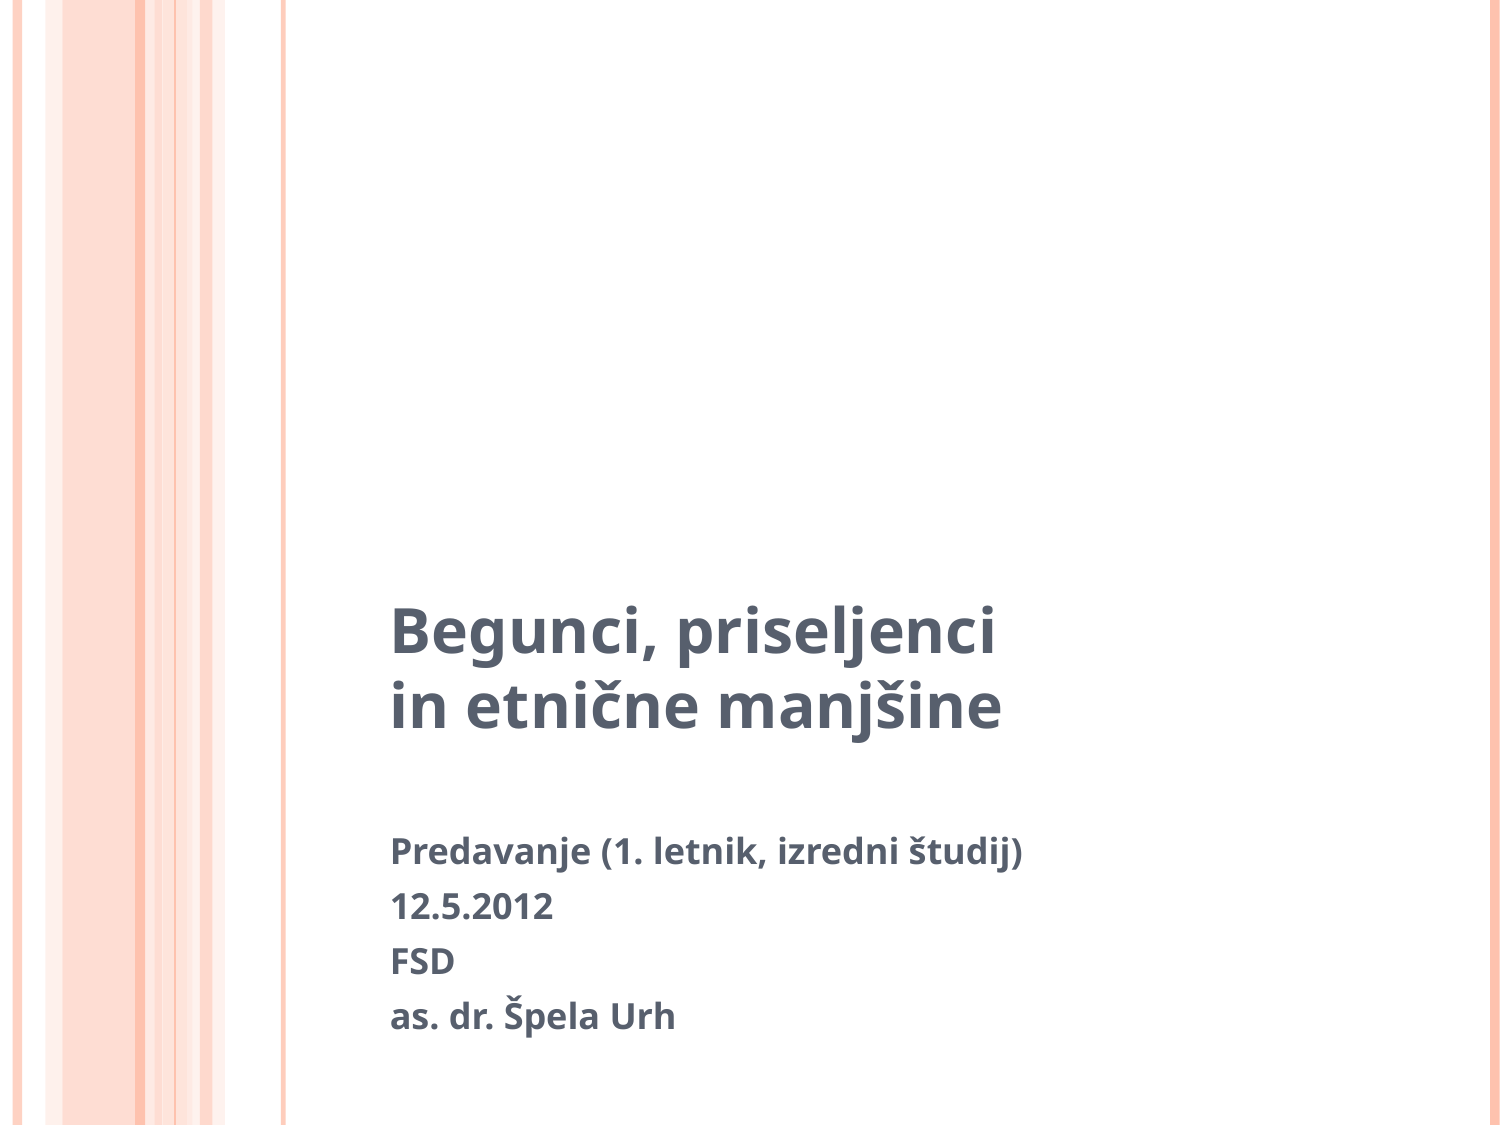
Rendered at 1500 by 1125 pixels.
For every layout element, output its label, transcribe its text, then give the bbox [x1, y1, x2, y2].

title Begunci, priseljenci in etnične manjšine [375, 512, 1388, 820]
subtitle Predavanje (1. letnik, izredni študij) 12.5.2012 FSD as. dr. Špela Urh [375, 820, 1388, 1046]
